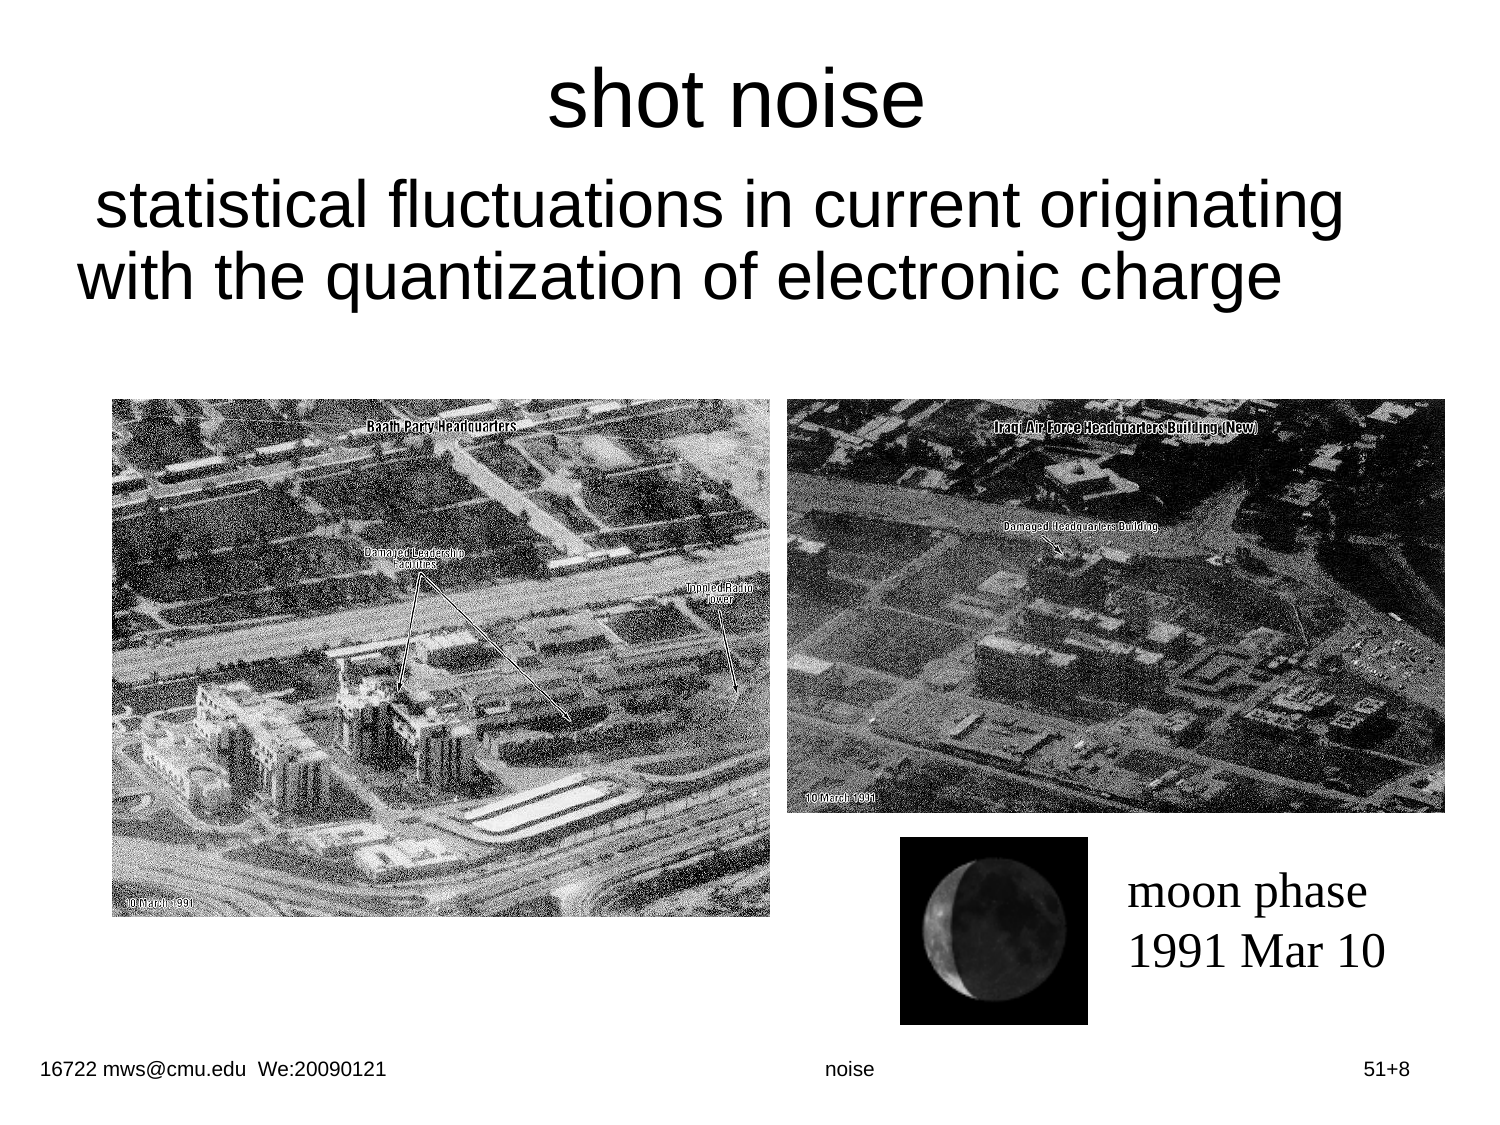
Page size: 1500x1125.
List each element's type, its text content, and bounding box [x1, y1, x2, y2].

picture [787, 399, 1445, 813]
text_box moon phase 1991 Mar 10 [1112, 849, 1401, 986]
picture [112, 399, 770, 917]
text_box statistical fluctuations in current originating with the quantization of electronic charge [62, 162, 1450, 325]
text_box shot noise [99, 36, 1376, 152]
picture [900, 837, 1088, 1026]
